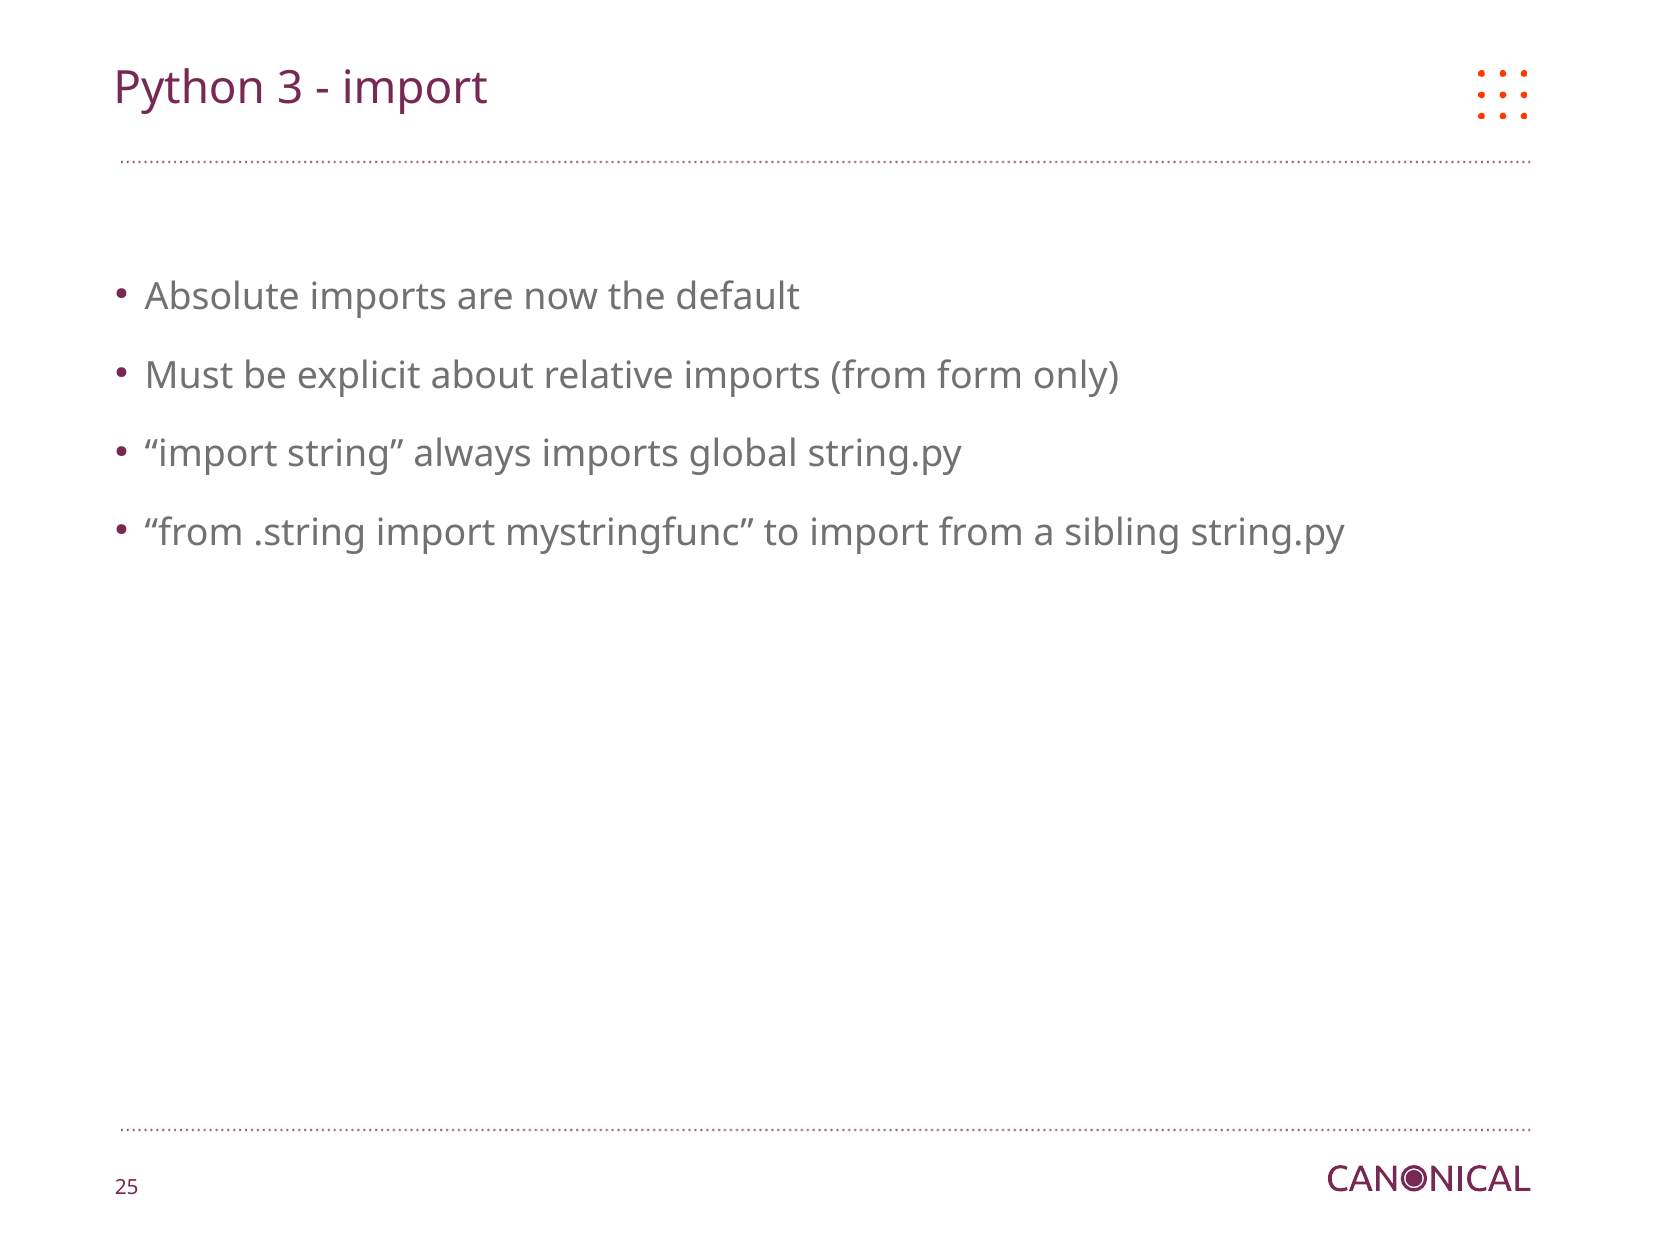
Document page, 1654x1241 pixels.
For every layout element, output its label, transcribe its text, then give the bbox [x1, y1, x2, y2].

title Python 3 - import [113, 64, 1382, 107]
picture [111, 159, 1533, 166]
list Absolute imports are now the default Must be explicit about relative imports (from form only) “import string” always imports global string.py “from .string import mystringfunc” to import from a sibling string.py [115, 256, 1540, 977]
picture [111, 1127, 1533, 1134]
picture [1478, 70, 1527, 119]
